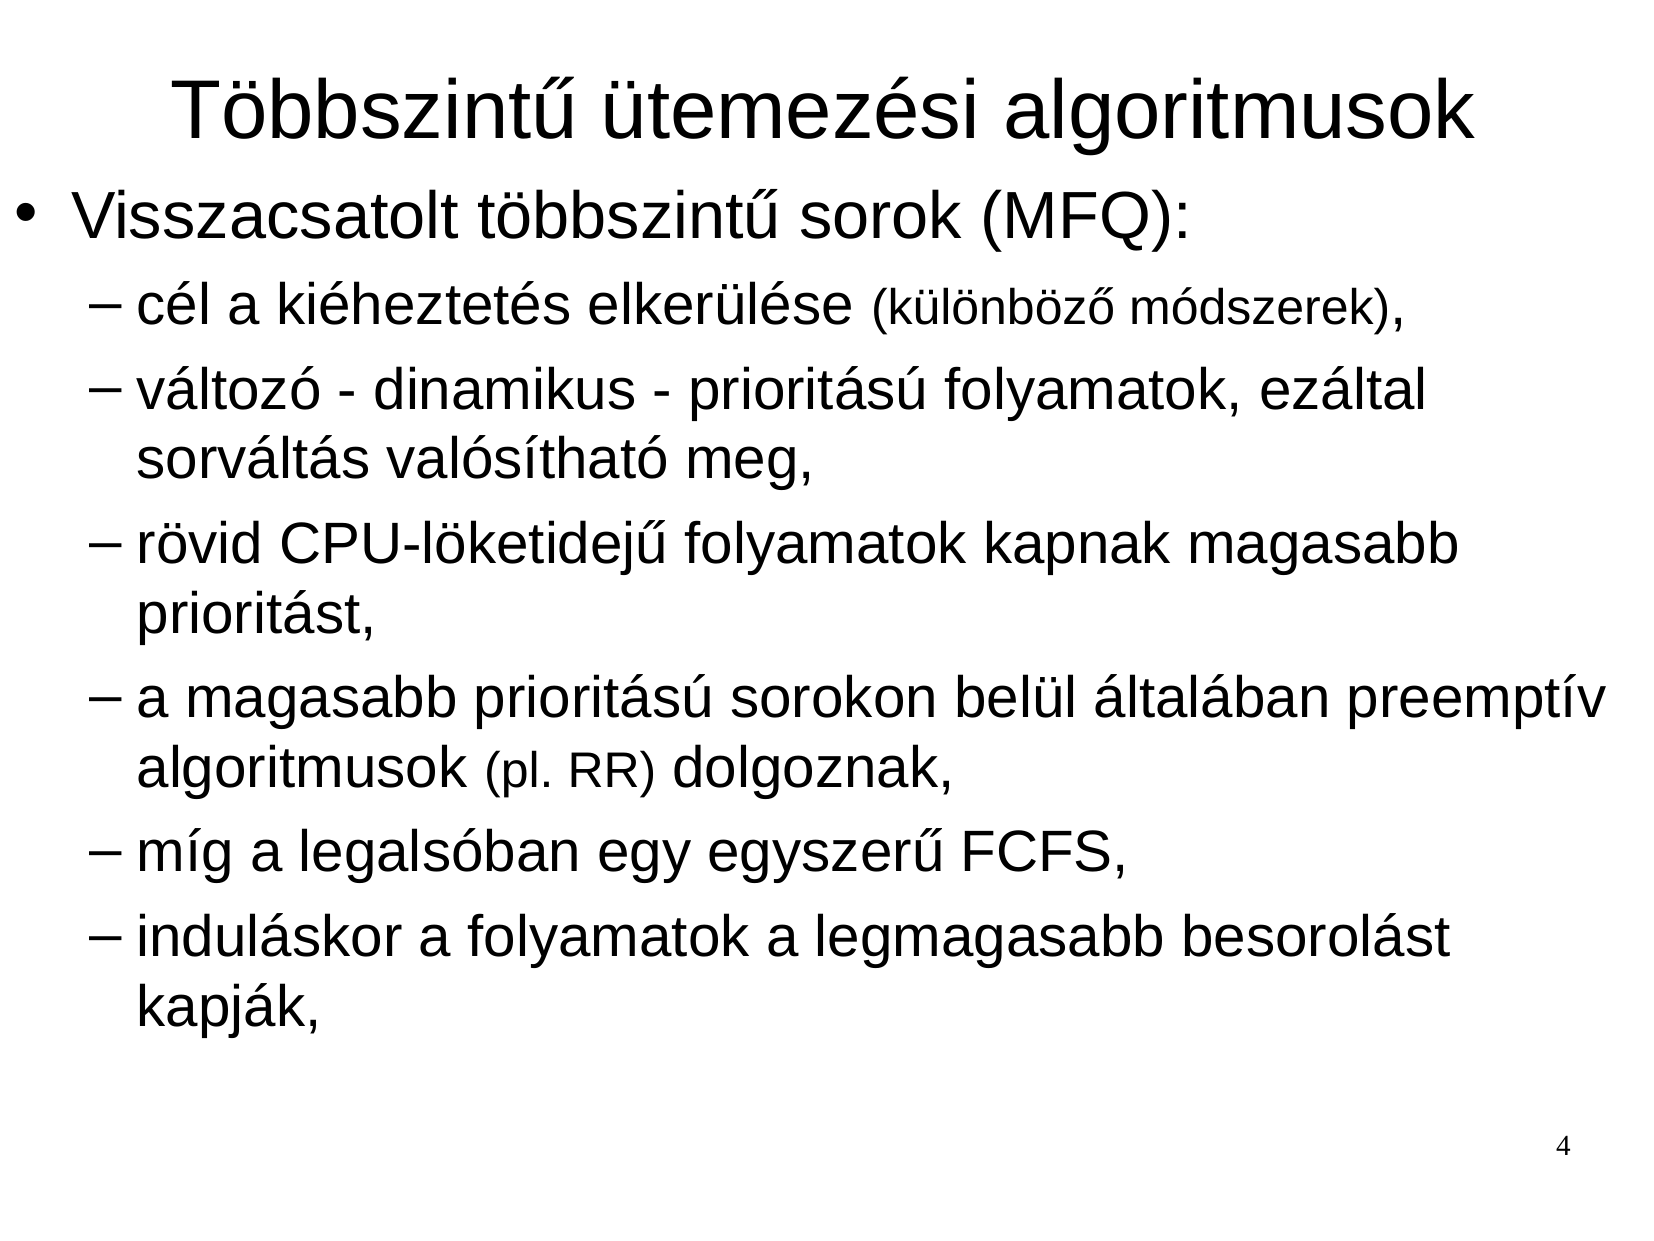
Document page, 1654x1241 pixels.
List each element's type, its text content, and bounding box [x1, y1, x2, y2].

list Visszacsatolt többszintű sorok (MFQ): cél a kiéheztetés elkerülése (különböző módszerek), változó - dinamikus - prioritású folyamatok, ezáltal sorváltás valósítható meg, rövid CPU-löketidejű folyamatok kapnak magasabb prioritást, a magasabb prioritású sorokon belül általában preemptív algoritmusok (pl. RR) dolgoznak, míg a legalsóban egy egyszerű FCFS, induláskor a folyamatok a legmagasabb besorolást kapják, [0, 164, 1654, 1220]
title Többszintű ütemezési algoritmusok [38, 20, 1609, 164]
